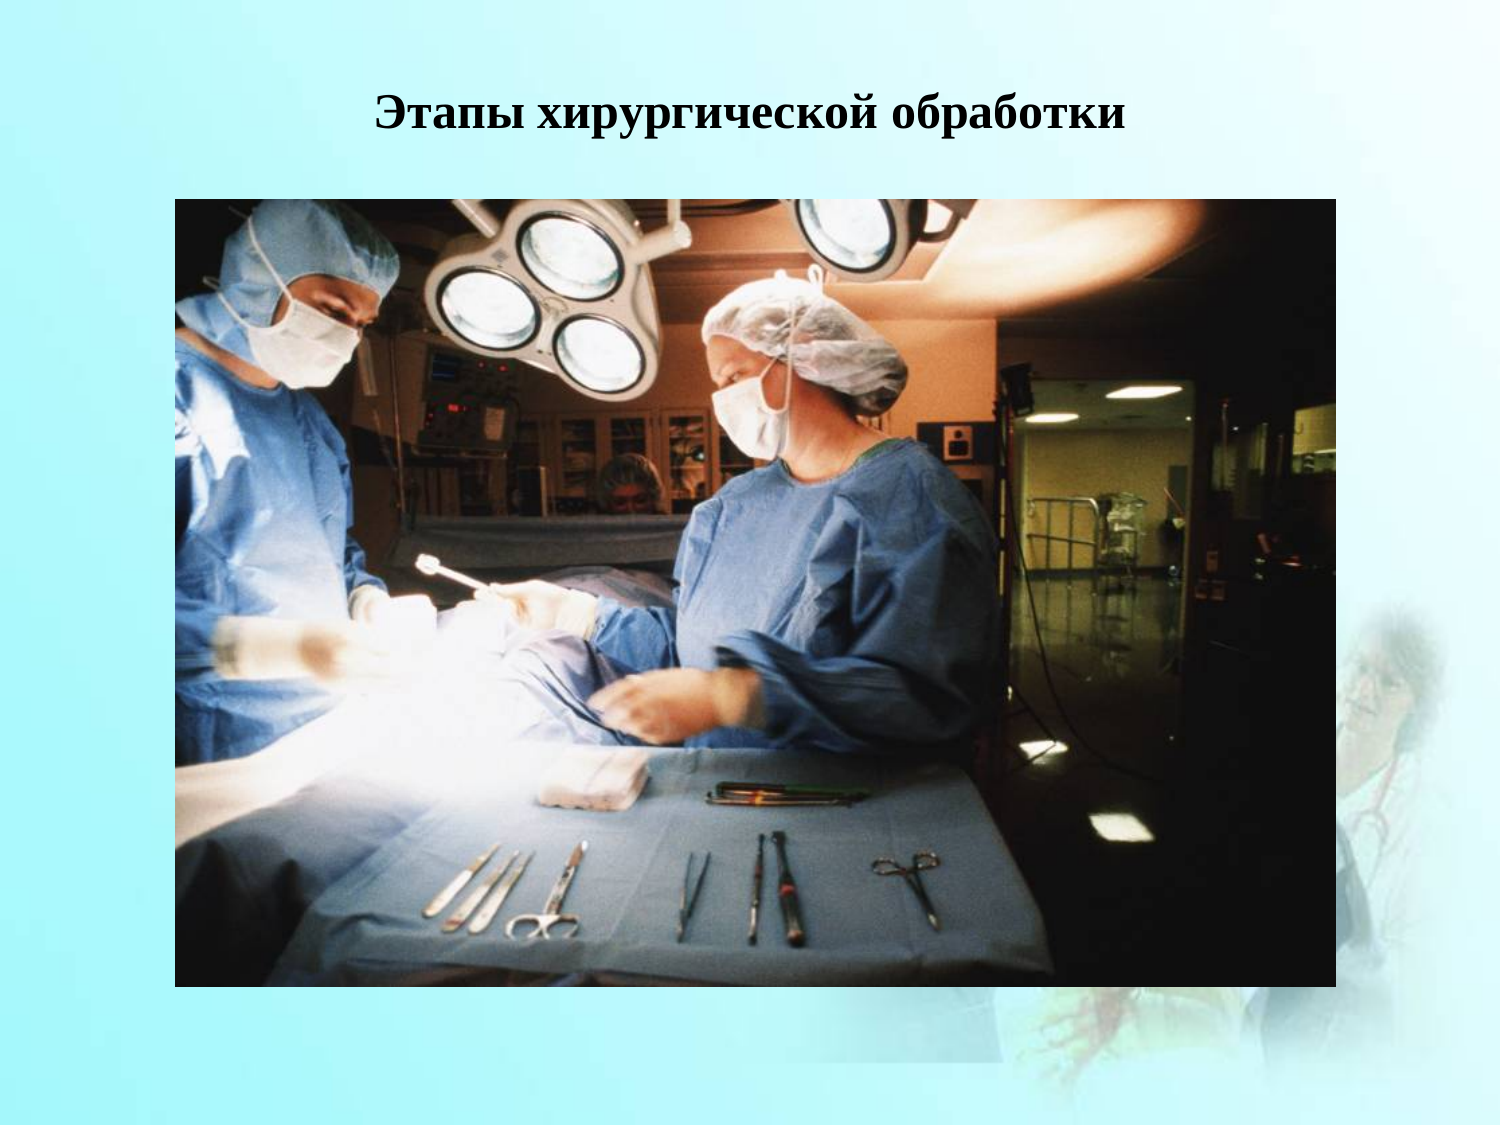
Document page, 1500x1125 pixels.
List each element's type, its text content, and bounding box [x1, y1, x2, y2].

picture [175, 199, 1336, 987]
title Этапы хирургической обработки [75, 45, 1426, 173]
